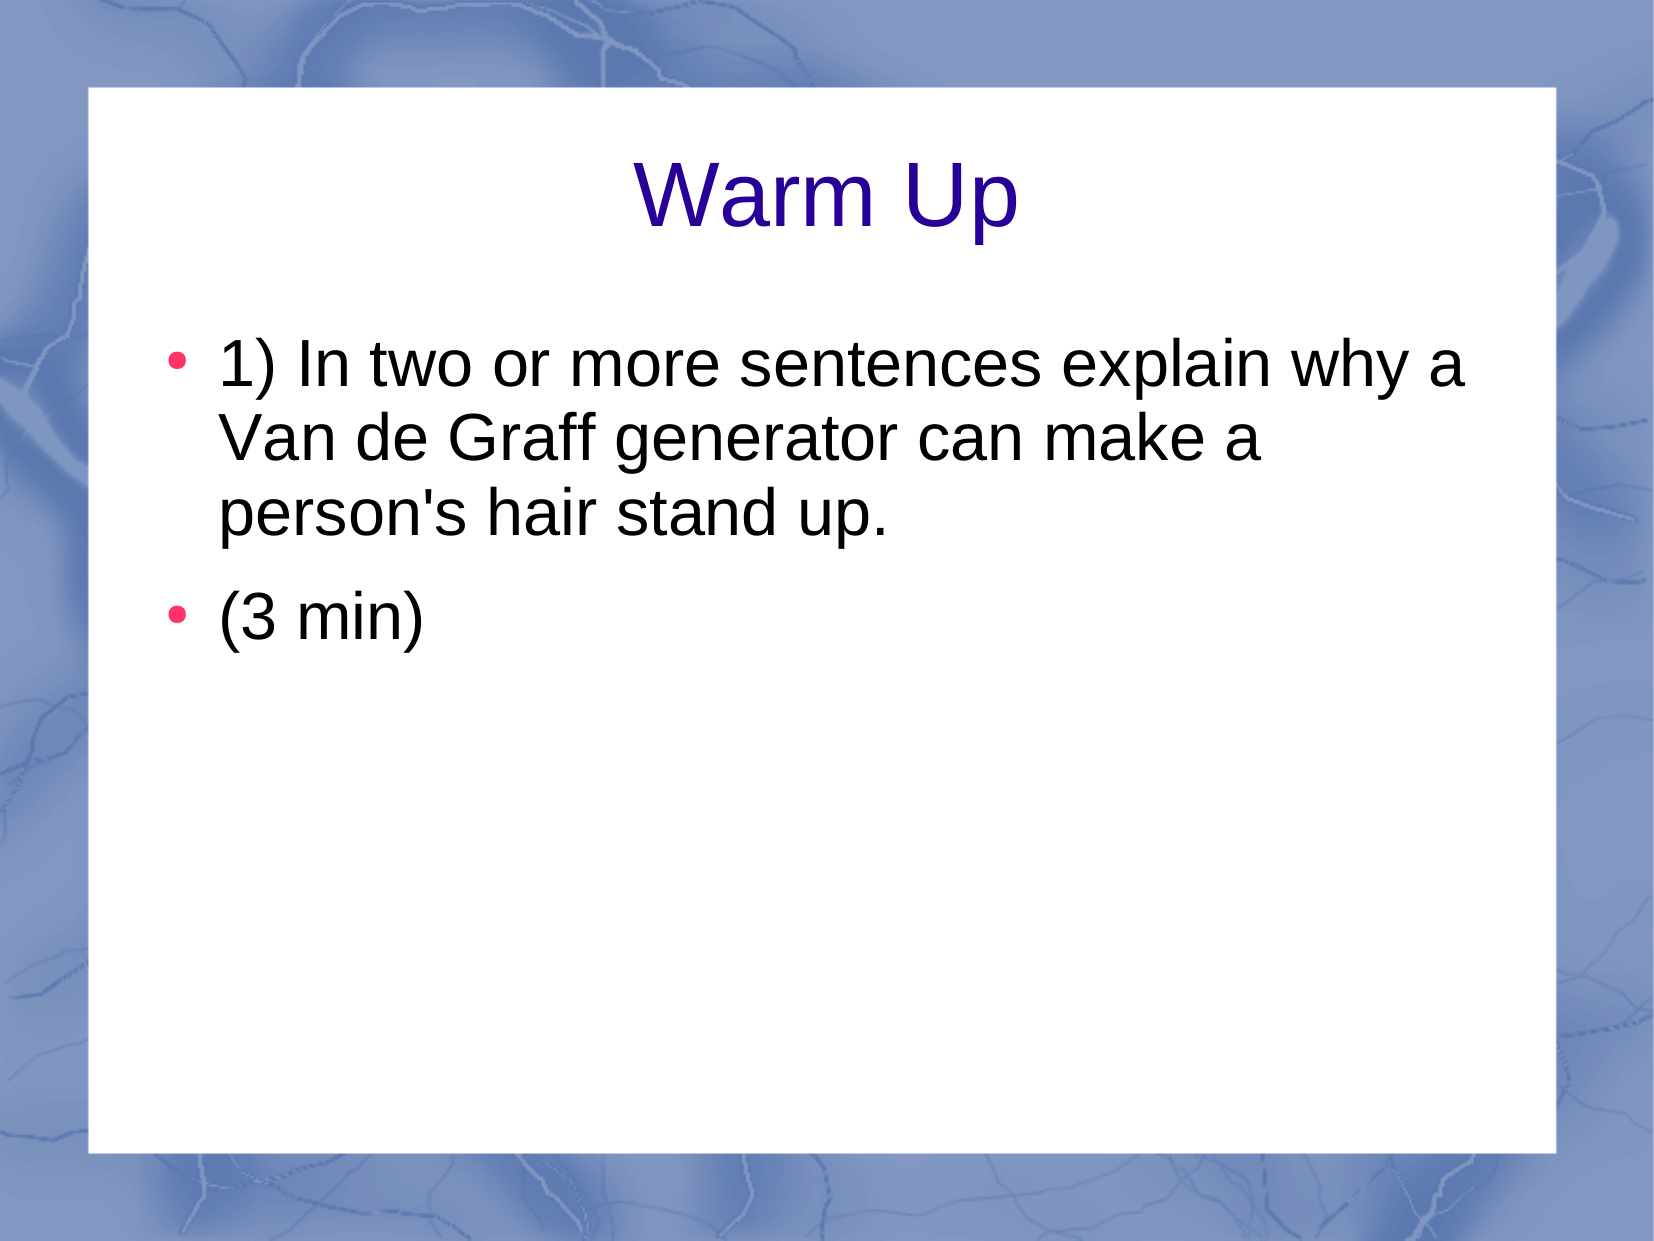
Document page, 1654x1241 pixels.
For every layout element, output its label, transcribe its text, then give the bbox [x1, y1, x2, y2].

list 1) In two or more sentences explain why a Van de Graff generator can make a person's hair stand up. (3 min) [147, 325, 1506, 996]
title Warm Up [118, 98, 1536, 291]
picture [0, 0, 1654, 1241]
